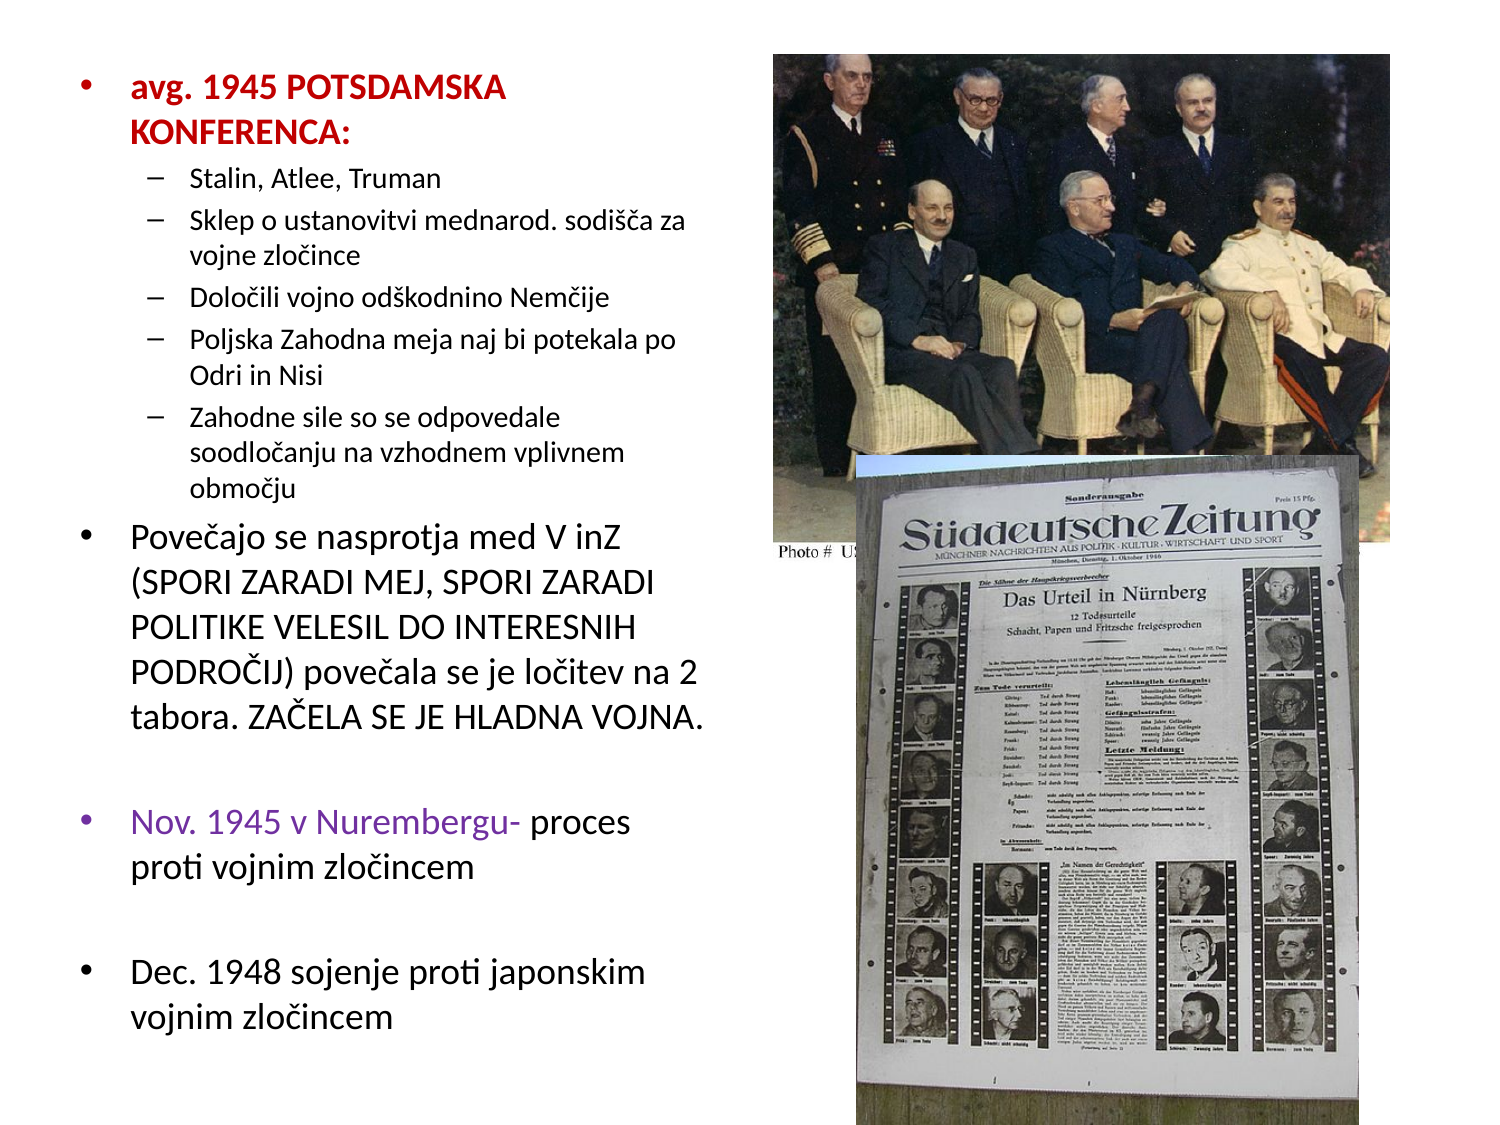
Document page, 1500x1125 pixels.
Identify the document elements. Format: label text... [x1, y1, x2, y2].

picture [773, 54, 1390, 1125]
list avg. 1945 POTSDAMSKA KONFERENCA: Stalin, Atlee, Truman Sklep o ustanovitvi mednarod. sodišča za vojne zločince Določili vojno odškodnino Nemčije Poljska Zahodna meja naj bi potekala po Odri in Nisi Zahodne sile so se odpovedale soodločanju na vzhodnem vplivnem območju Povečajo se nasprotja med V inZ (SPORI ZARADI MEJ, SPORI ZARADI POLITIKE VELESIL DO INTERESNIH PODROČIJ) povečala se je ločitev na 2 tabora. ZAČELA SE JE HLADNA VOJNA. Nov. 1945 v Nurembergu- proces proti vojnim zločincem Dec. 1948 sojenje proti japonskim vojnim zločincem [64, 54, 728, 1047]
